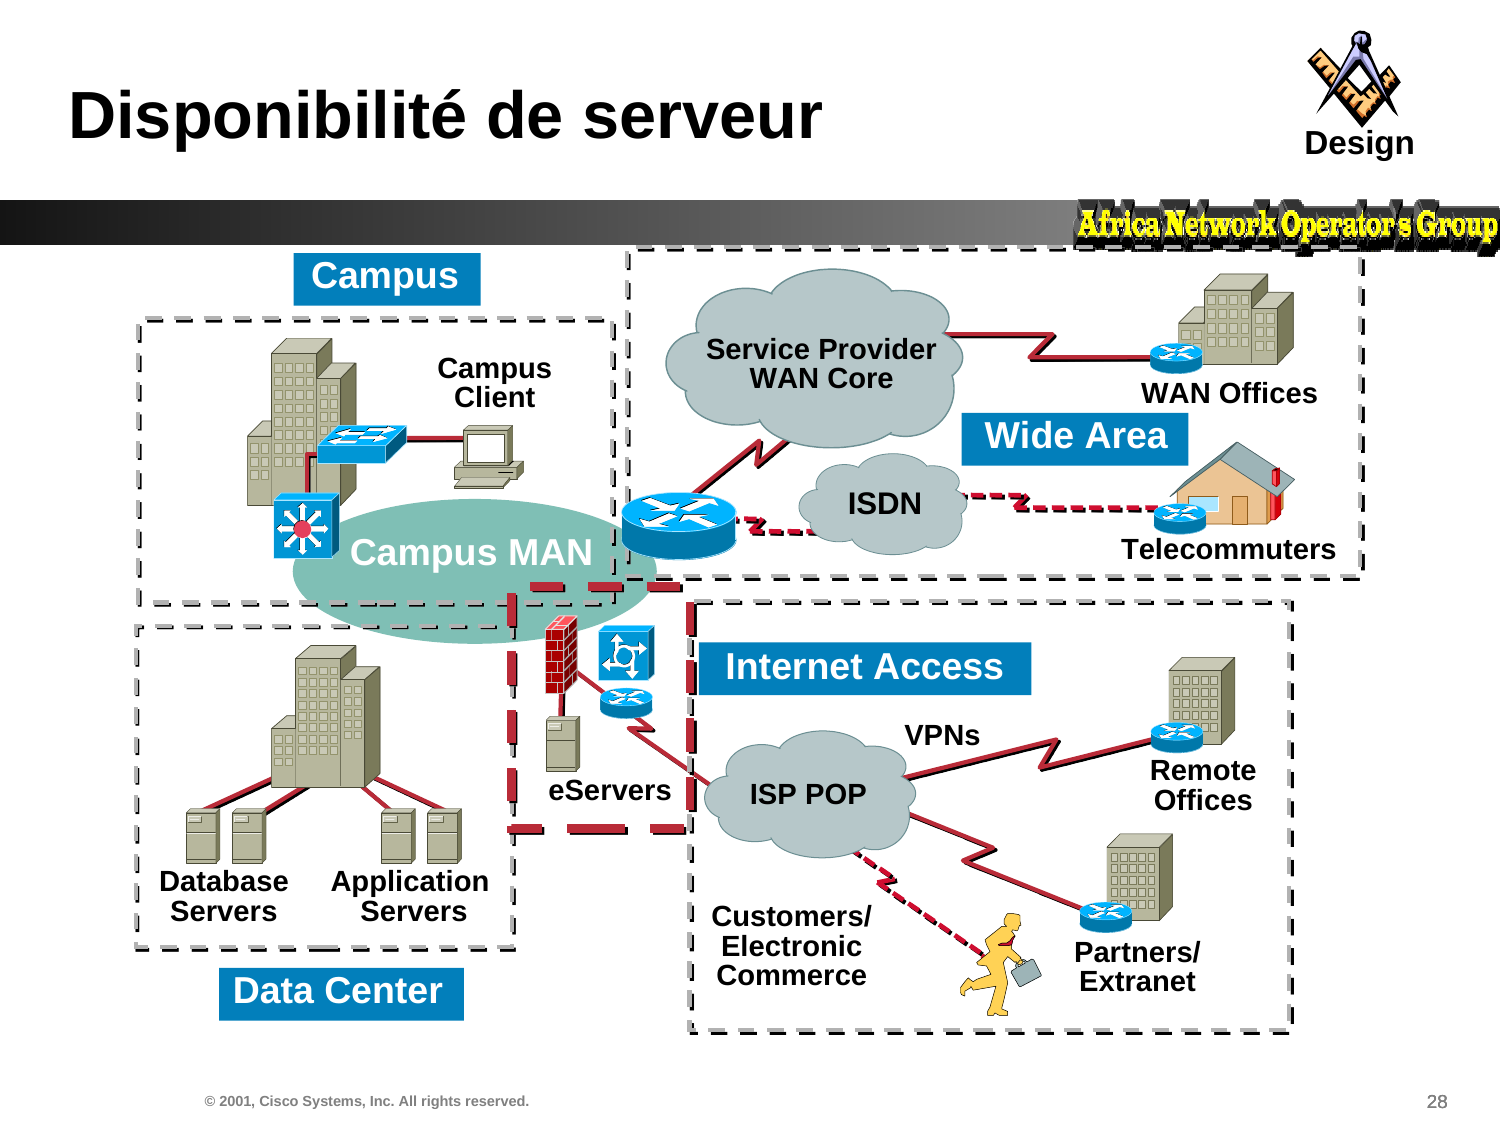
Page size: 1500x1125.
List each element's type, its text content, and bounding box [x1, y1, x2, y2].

text_box [961, 412, 1169, 466]
picture [703, 729, 917, 859]
picture [386, 425, 408, 464]
picture [644, 499, 678, 510]
text_box Campus MAN [335, 525, 608, 581]
picture [1164, 514, 1177, 521]
picture [1180, 726, 1193, 730]
picture [621, 542, 737, 561]
picture [621, 492, 670, 510]
text_box Design [1292, 118, 1428, 168]
text_box [698, 642, 1032, 696]
picture [232, 808, 267, 864]
text_box ISDN [834, 481, 937, 528]
picture [1106, 833, 1174, 922]
text_box [293, 253, 481, 306]
picture [1163, 726, 1175, 730]
picture [688, 492, 737, 539]
title Disponibilité de serveur [54, 70, 930, 160]
picture [330, 439, 355, 443]
picture [369, 425, 394, 433]
picture [1307, 29, 1402, 118]
text_box Customers/ Electronic Commerce [677, 896, 906, 999]
picture [271, 645, 381, 788]
picture [1186, 367, 1203, 374]
text_box [219, 967, 464, 1021]
text_box Database Servers [131, 861, 317, 935]
picture [1163, 347, 1175, 351]
text_box Remote Offices [1125, 750, 1282, 823]
picture [1153, 441, 1296, 525]
picture [600, 687, 653, 704]
text_box Wide Area [972, 408, 1191, 463]
text_box Application Servers [317, 861, 528, 935]
text_box Telecommuters [1106, 528, 1352, 572]
picture [1079, 926, 1097, 933]
picture [683, 499, 716, 510]
picture [597, 624, 656, 682]
picture [332, 551, 340, 559]
picture [1179, 347, 1192, 351]
text_box Campus [298, 248, 482, 303]
picture [1150, 657, 1236, 754]
text_box Service Provider WAN Core [692, 328, 952, 402]
picture [1180, 733, 1193, 738]
text_box Campus Client [423, 347, 567, 421]
text_box Partners/ Extranet [1060, 931, 1216, 1005]
picture [681, 515, 715, 528]
picture [629, 699, 642, 704]
picture [360, 436, 384, 441]
picture [1153, 527, 1207, 535]
picture [1161, 733, 1173, 738]
text_box VPNs [890, 714, 995, 759]
picture [798, 452, 968, 556]
text_box [292, 498, 657, 644]
picture [1179, 354, 1192, 359]
text_box ISP POP [736, 772, 881, 818]
text_box eServers [517, 737, 703, 814]
picture [1070, 180, 1500, 366]
picture [1108, 913, 1121, 918]
picture [960, 913, 1042, 1016]
picture [545, 715, 581, 772]
picture [185, 808, 221, 864]
picture [1160, 354, 1172, 359]
picture [634, 712, 653, 719]
picture [1182, 514, 1196, 519]
picture [339, 430, 363, 435]
picture [664, 267, 965, 450]
picture [1150, 343, 1165, 349]
picture [642, 514, 675, 527]
picture [427, 808, 462, 864]
picture [1079, 902, 1104, 918]
picture [278, 504, 327, 553]
text_box Data Center [220, 963, 466, 1018]
picture [544, 615, 578, 695]
text_box Internet Access [713, 639, 1027, 694]
text_box WAN Offices [1127, 371, 1332, 417]
picture [600, 712, 618, 719]
picture [1114, 925, 1133, 933]
picture [1165, 507, 1178, 511]
picture [381, 808, 416, 864]
picture [453, 425, 525, 489]
picture [247, 338, 357, 506]
picture [1150, 368, 1166, 374]
